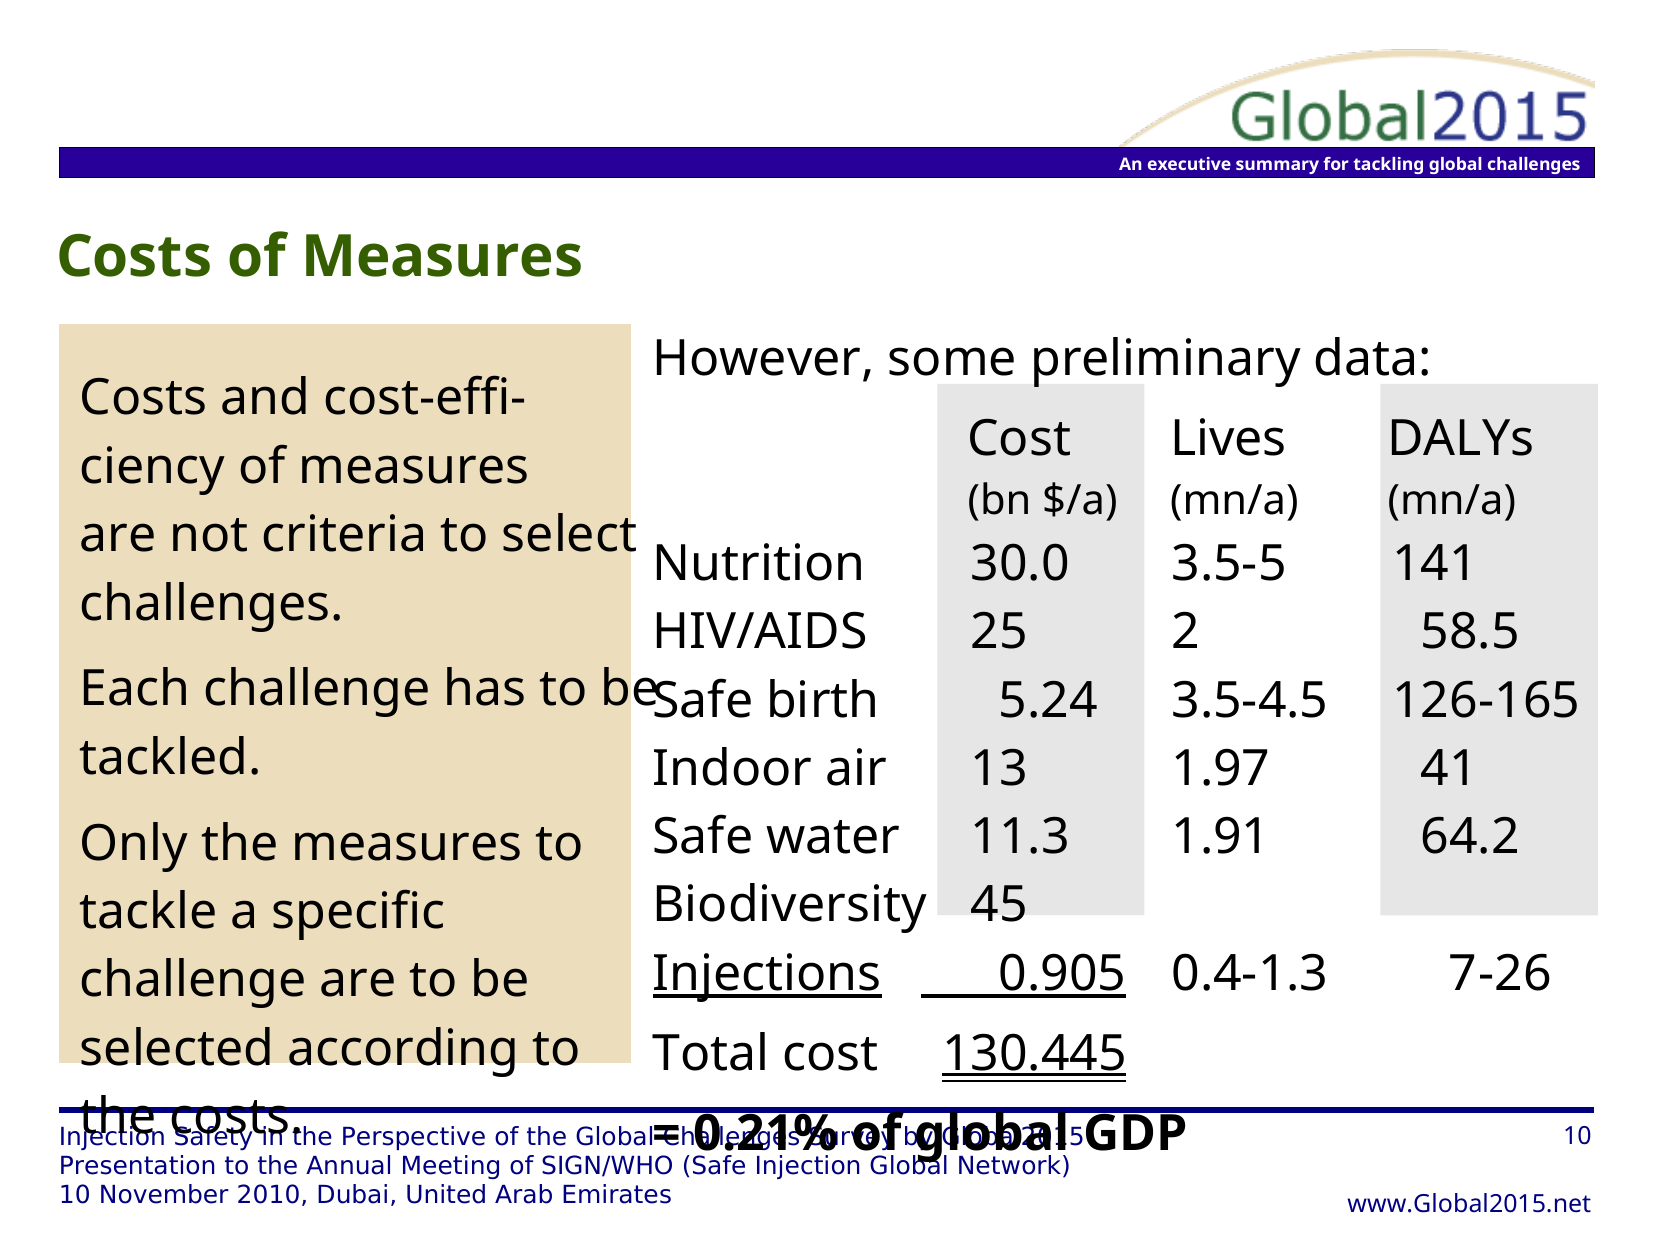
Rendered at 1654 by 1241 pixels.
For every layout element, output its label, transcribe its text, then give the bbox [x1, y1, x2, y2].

text_box Costs of Measures Costs and cost-effi-ciency of measures are not criteria to select challenges. Each challenge has to be tackled. Only the measures to tackle a specific challenge are to be selected according to the costs. [41, 206, 680, 1057]
picture [223, 1057, 249, 1063]
picture [515, 1057, 538, 1063]
picture [422, 1057, 435, 1062]
picture [558, 1057, 572, 1062]
picture [453, 1057, 461, 1063]
picture [387, 1057, 397, 1063]
picture [1119, 48, 1595, 147]
picture [181, 1057, 203, 1063]
picture [574, 1057, 631, 1063]
picture [152, 1057, 179, 1063]
picture [294, 1057, 306, 1062]
picture [111, 1057, 136, 1063]
picture [484, 1057, 494, 1063]
picture [466, 1057, 480, 1063]
picture [441, 1057, 448, 1063]
picture [402, 1057, 420, 1063]
picture [99, 1057, 110, 1063]
picture [323, 1057, 345, 1063]
picture [59, 1057, 96, 1063]
picture [270, 1057, 291, 1063]
text_box However, some preliminary data: Cost Lives DALYs (bn $/a) (mn/a) (mn/a) Nutrition 30.0 3.5-5 141 HIV/AIDS 25 2 58.5 Safe birth 5.24 3.5-4.5 126.-165 Indoor air 13 1.97 41 Safe water 11.3 1.91 64.2 Biodiversity 45 Injections 0.905 0.4-1.3 7.-26 Total cost 130.445 = 0.21% of global GDP [637, 245, 1654, 1077]
picture [496, 1057, 510, 1062]
picture [141, 1057, 151, 1063]
picture [311, 1057, 321, 1063]
picture [206, 1057, 222, 1063]
picture [347, 1057, 370, 1063]
text_box [631, 1057, 1636, 1105]
picture [251, 1057, 264, 1062]
picture [541, 1057, 557, 1063]
picture [371, 1057, 385, 1062]
